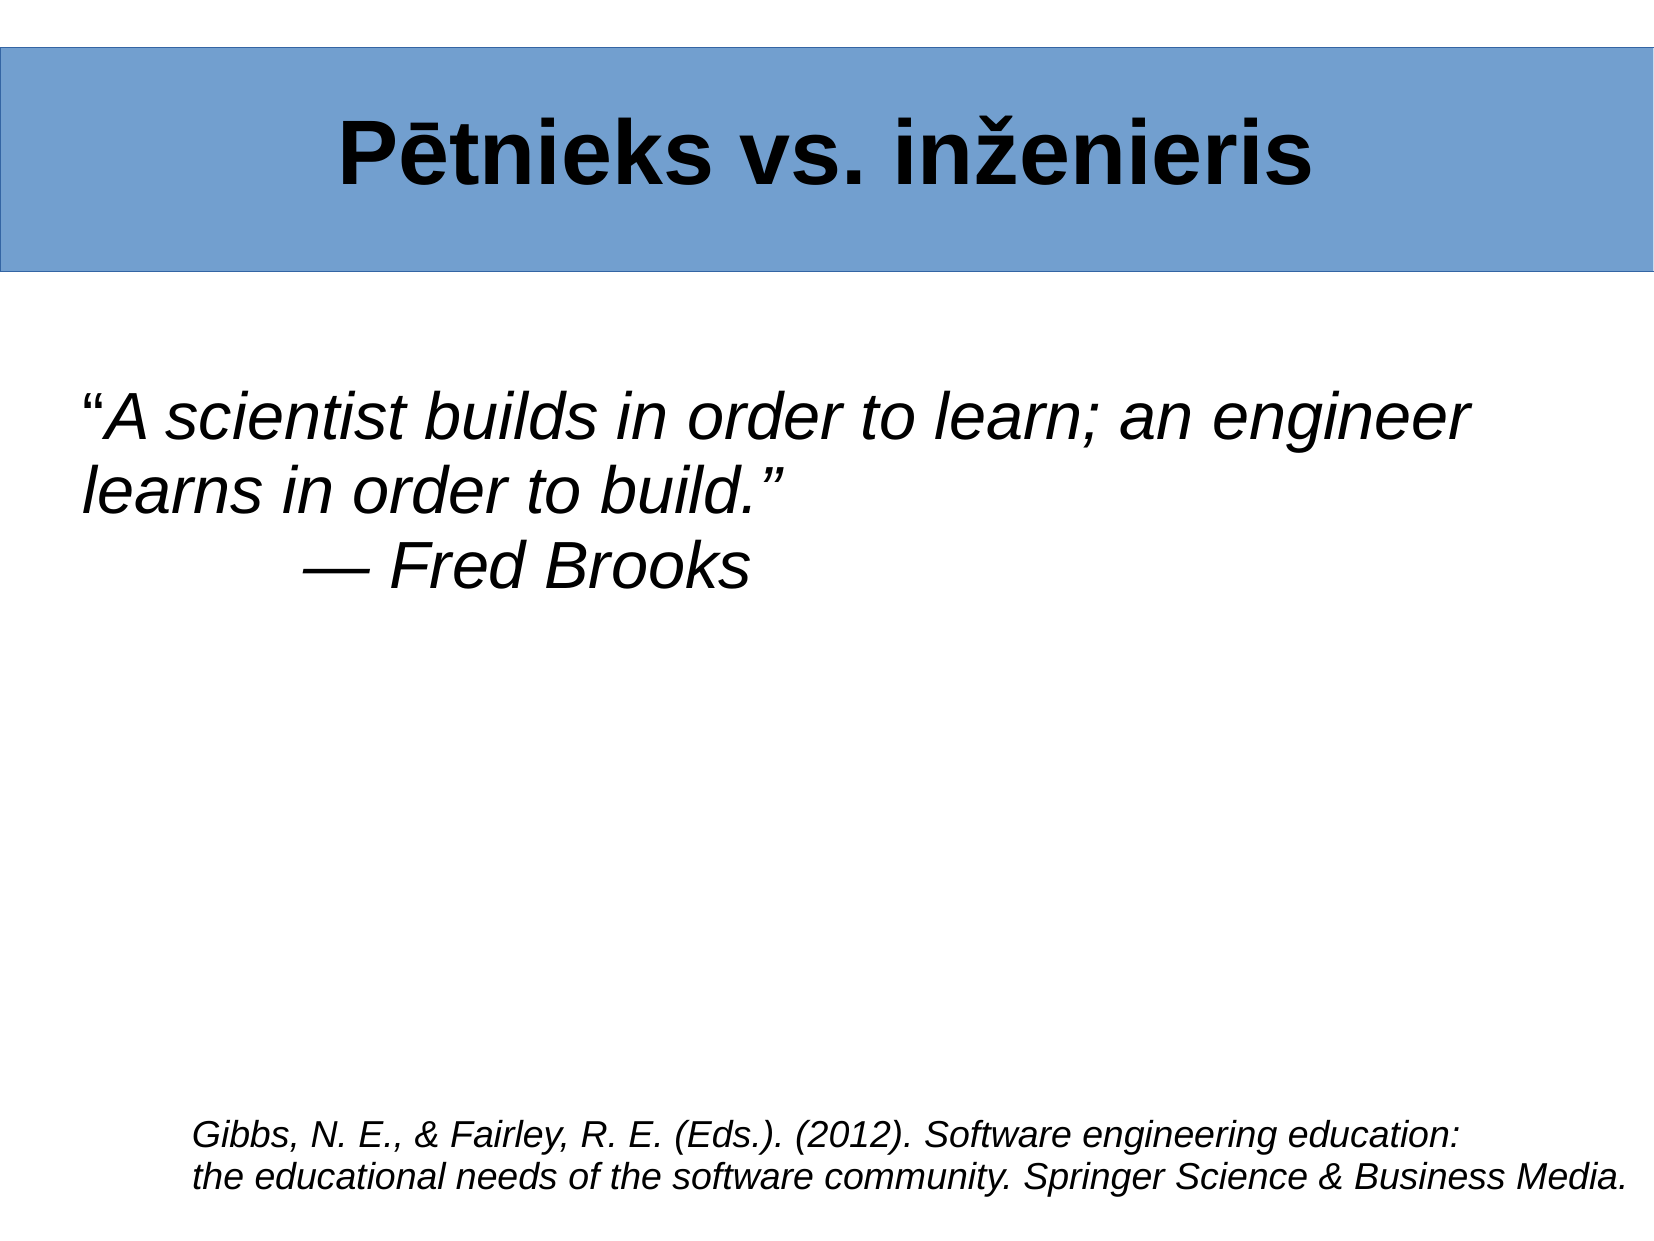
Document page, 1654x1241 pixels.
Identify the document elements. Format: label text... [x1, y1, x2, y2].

text_box Gibbs, N. E., & Fairley, R. E. (Eds.). (2012). Software engineering education: the educational needs of the software community. Springer Science & Business Media. [177, 1105, 1644, 1205]
title Pētnieks vs. inženieris [82, 49, 1571, 257]
text_box [0, 47, 1654, 272]
list “A scientist builds in order to learn; an engineer learns in order to build.” — Fred Brooks [82, 378, 1619, 1099]
